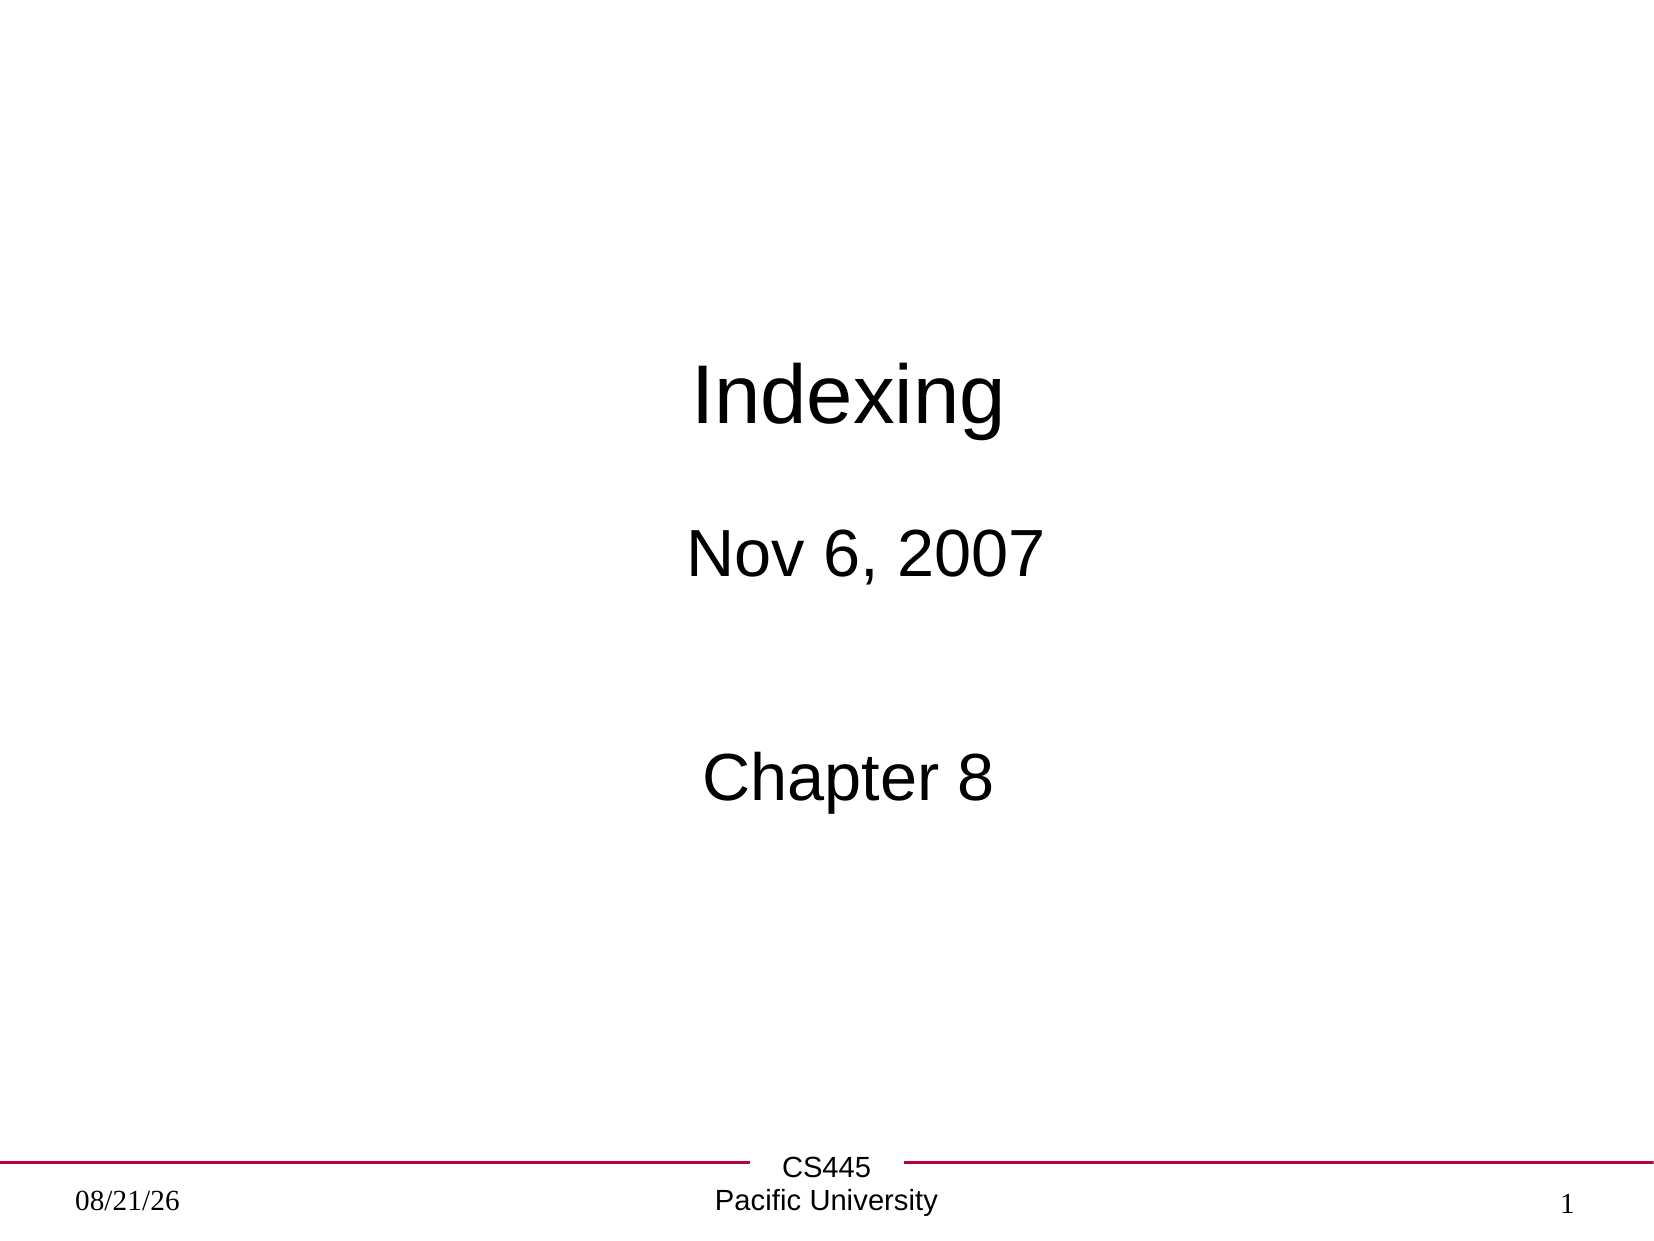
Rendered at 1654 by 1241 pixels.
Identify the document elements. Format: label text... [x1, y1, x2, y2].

subtitle Indexing Nov 6, 2007 Chapter 8 [86, 37, 1576, 1126]
